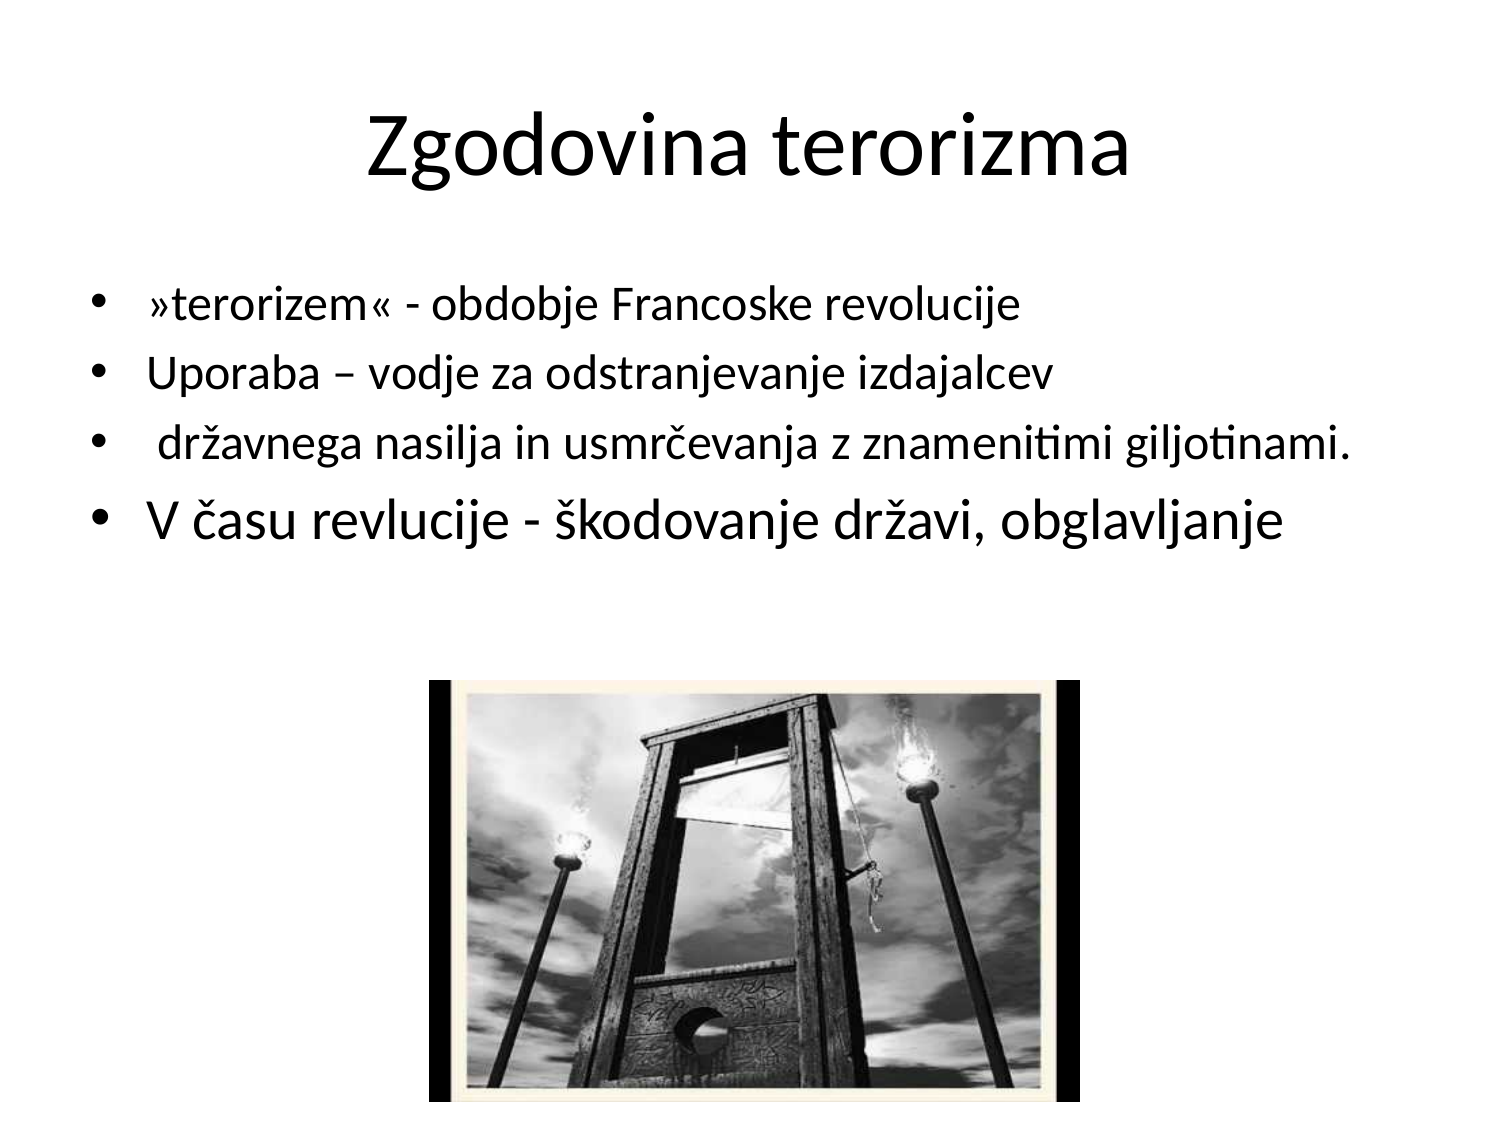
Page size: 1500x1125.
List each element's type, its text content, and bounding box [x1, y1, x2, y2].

picture [429, 680, 1080, 1102]
list »terorizem« - obdobje Francoske revolucije Uporaba – vodje za odstranjevanje izdajalcev državnega nasilja in usmrčevanja z znamenitimi giljotinami. V času revlucije - škodovanje državi, obglavljanje [75, 262, 1425, 1005]
title Zgodovina terorizma [75, 45, 1425, 233]
